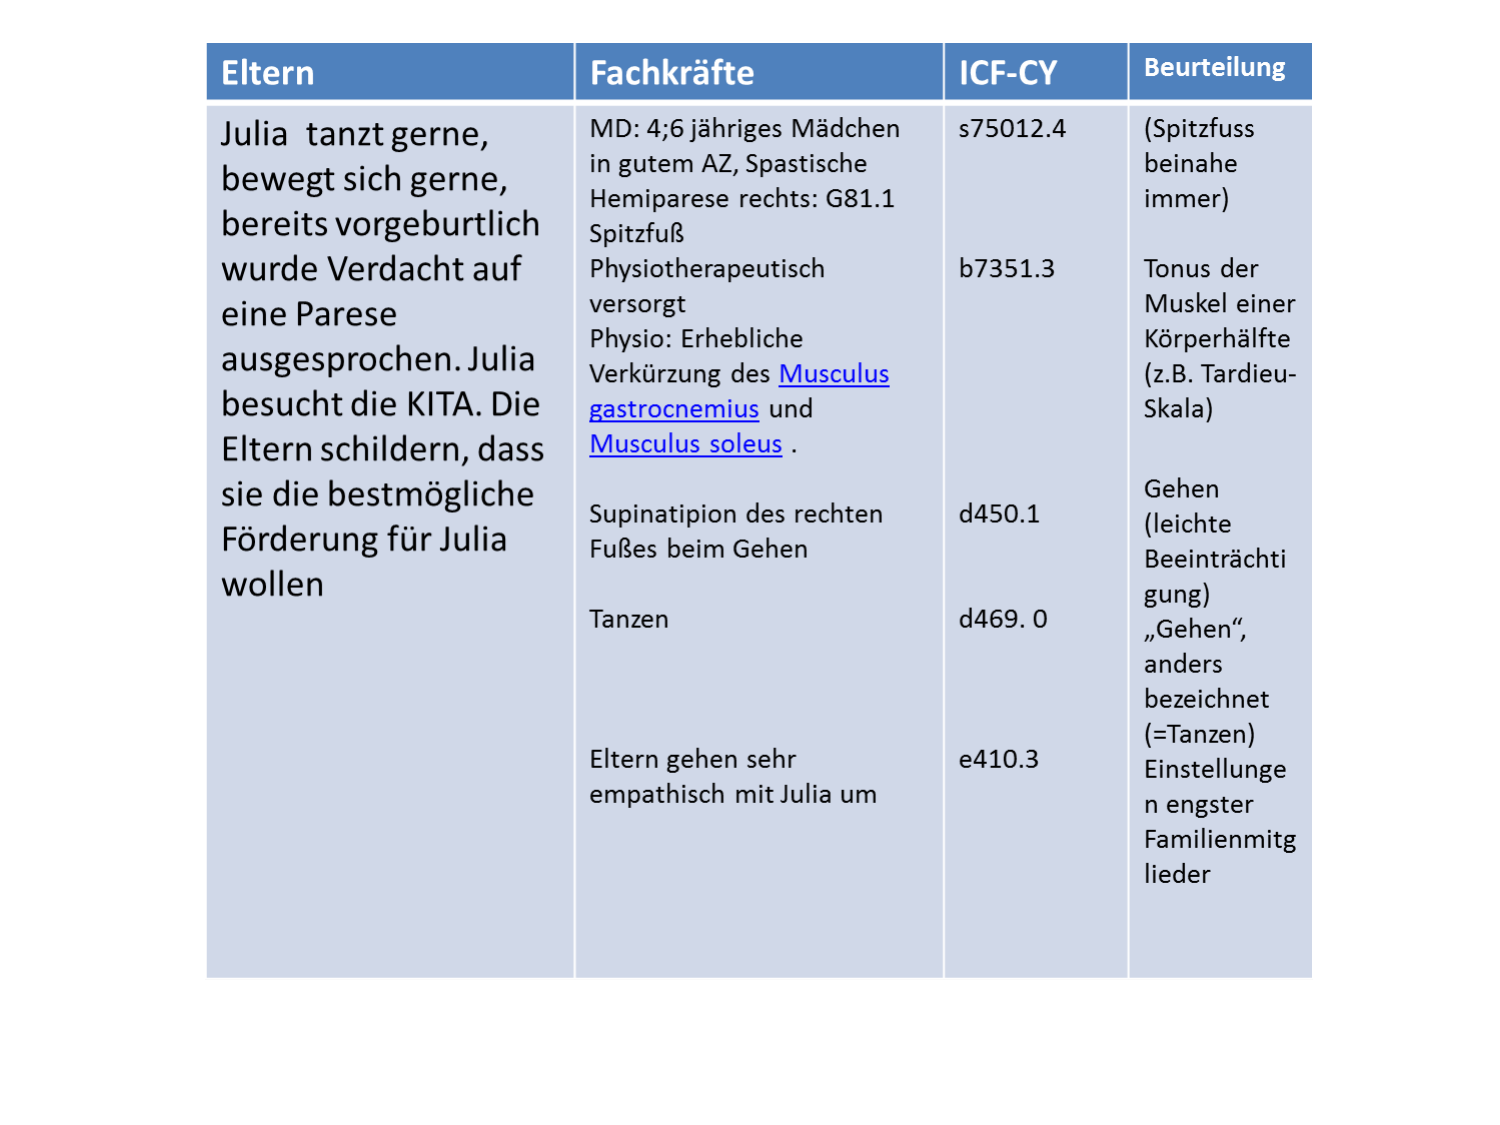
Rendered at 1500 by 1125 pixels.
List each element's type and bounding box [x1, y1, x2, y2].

picture [205, 37, 1313, 995]
